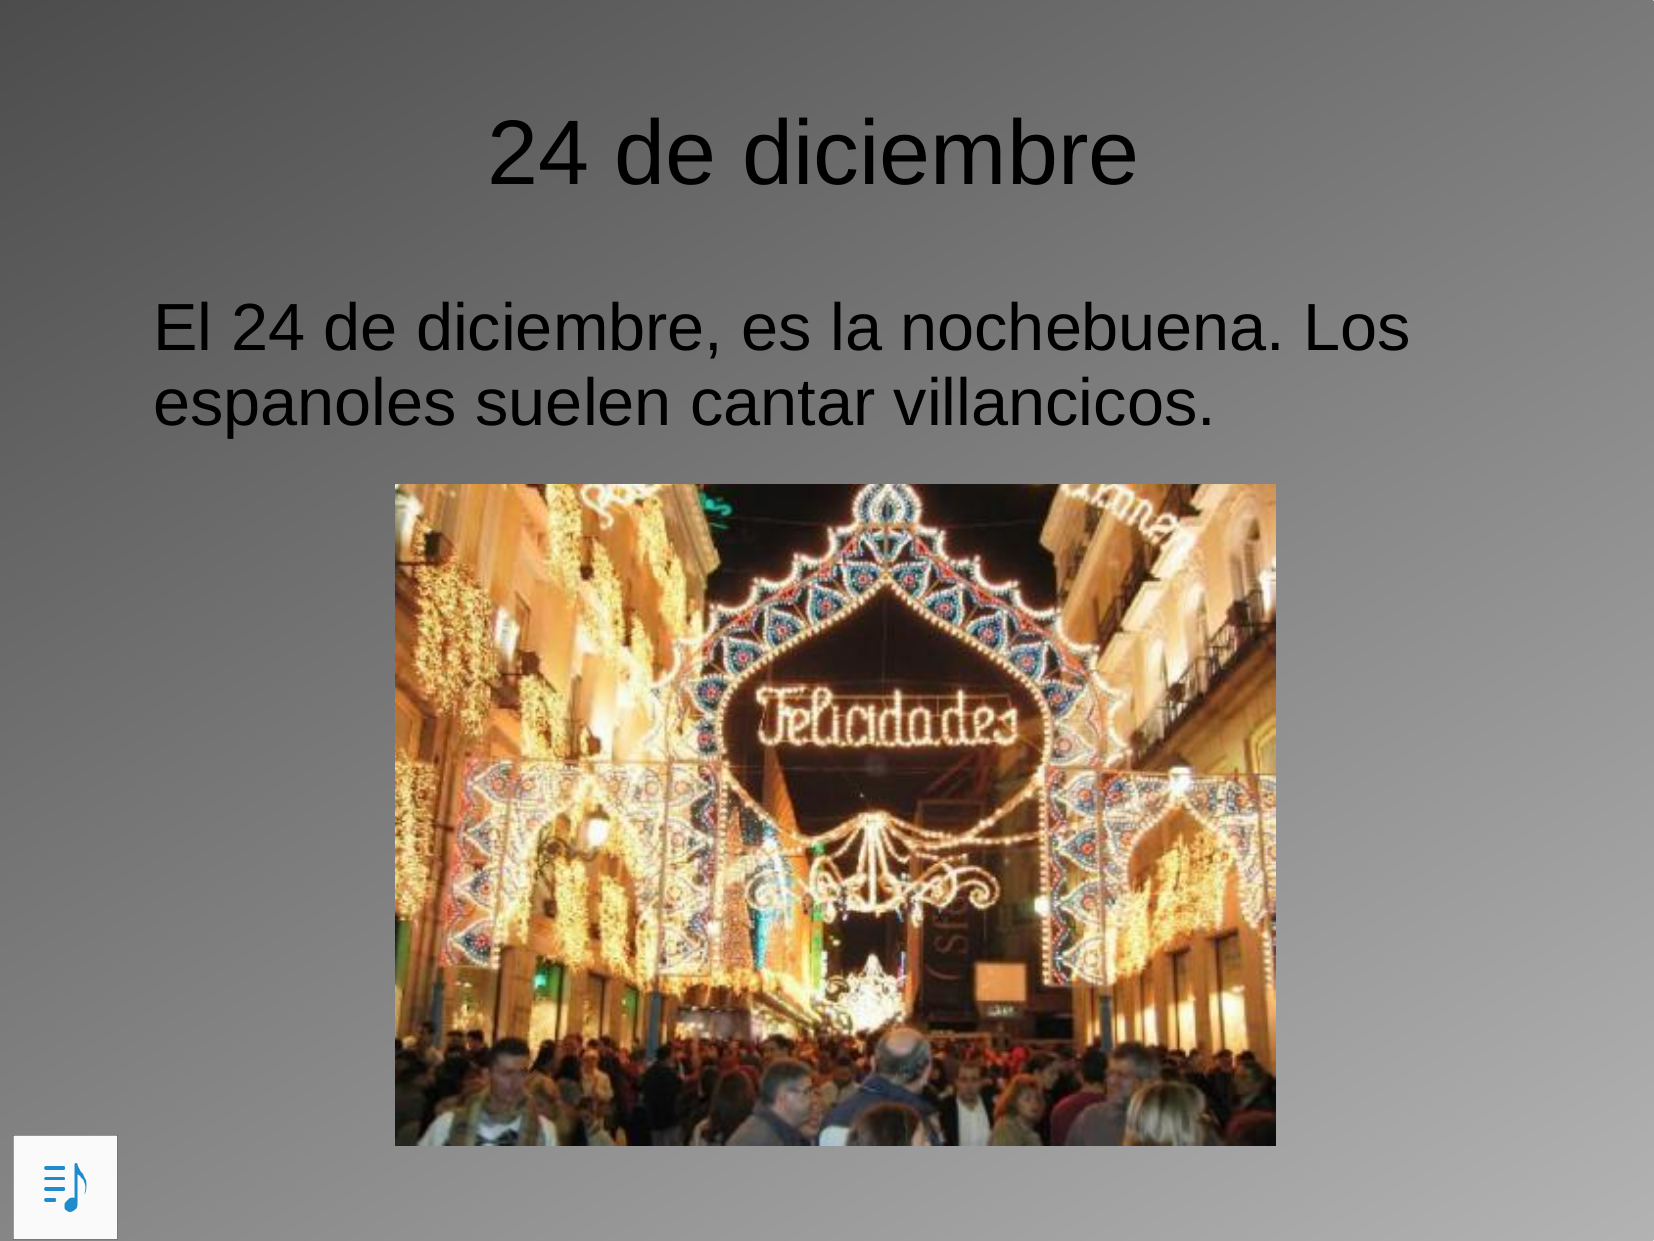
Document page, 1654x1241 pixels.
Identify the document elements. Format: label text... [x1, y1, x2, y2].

title 24 de diciembre [82, 49, 1571, 257]
text_box [11, 1133, 119, 1241]
list El 24 de diciembre, es la nochebuena. Los espanoles suelen cantar villancicos. [82, 290, 1571, 1010]
picture [395, 484, 1276, 1146]
